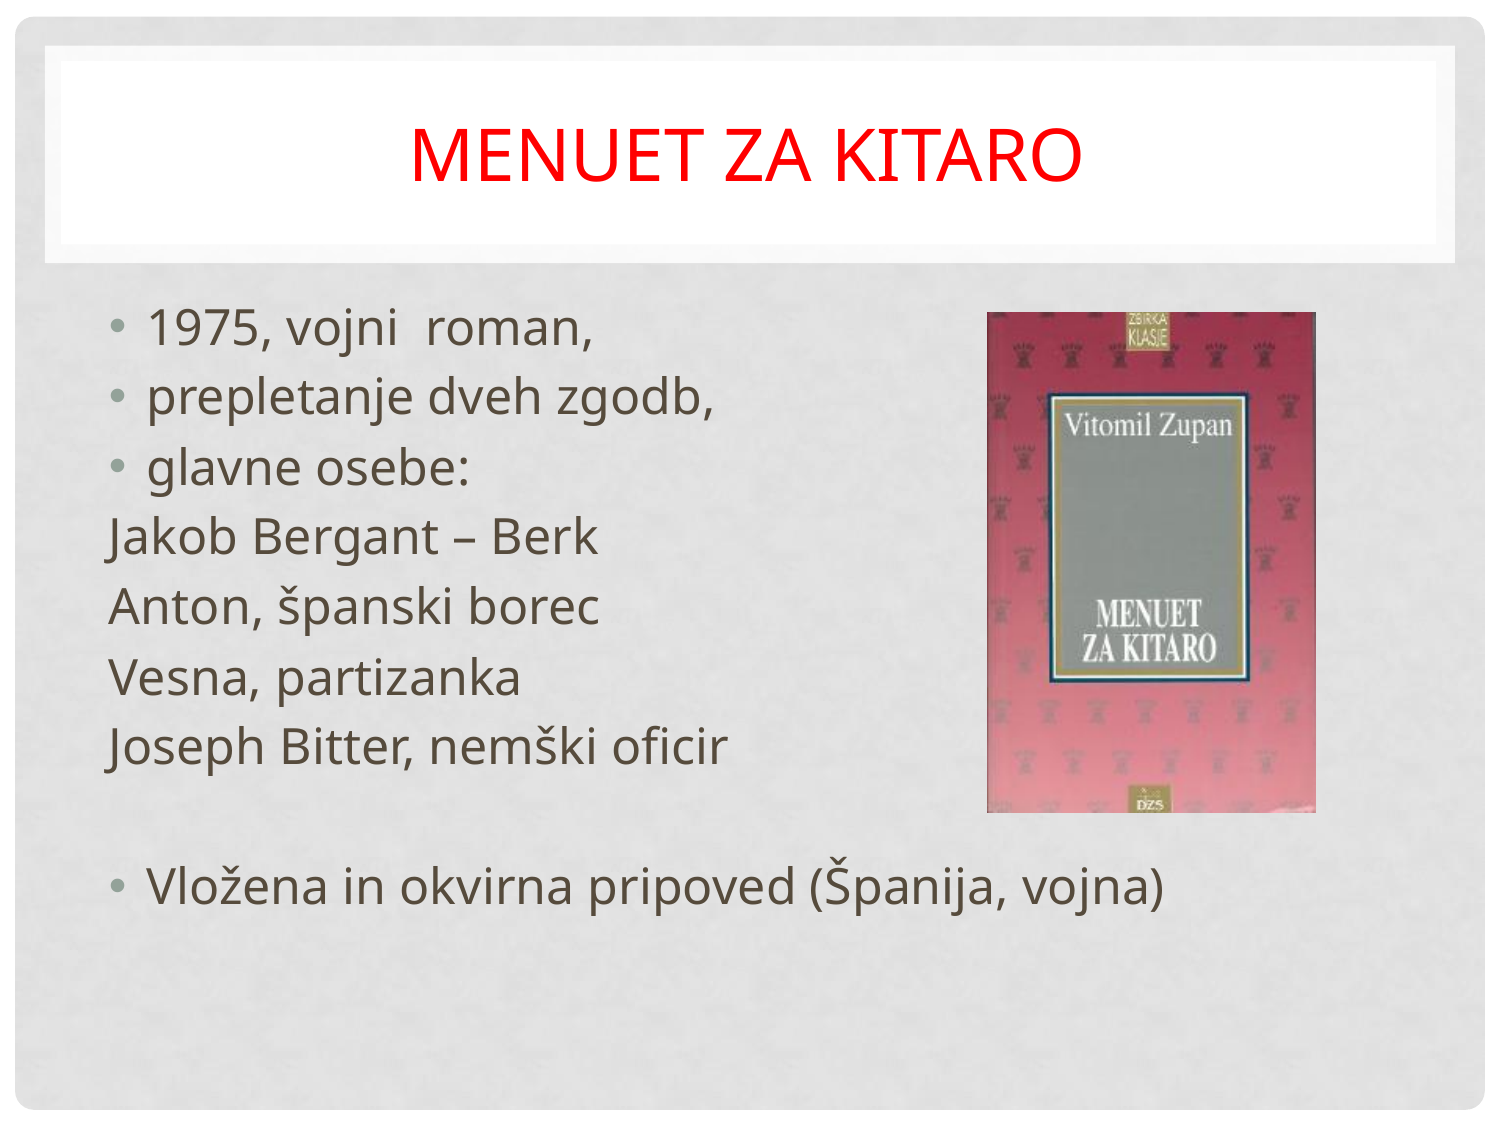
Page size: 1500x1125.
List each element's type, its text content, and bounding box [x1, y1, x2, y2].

picture [15, 16, 1485, 1110]
list 1975, vojni roman, prepletanje dveh zgodb, glavne osebe: Jakob Bergant – Berk Anton, španski borec Vesna, partizanka Joseph Bitter, nemški oficir Vložena in okvirna pripoved (Španija, vojna) [75, 287, 1425, 1005]
title Menuet za kitaro [69, 66, 1425, 238]
